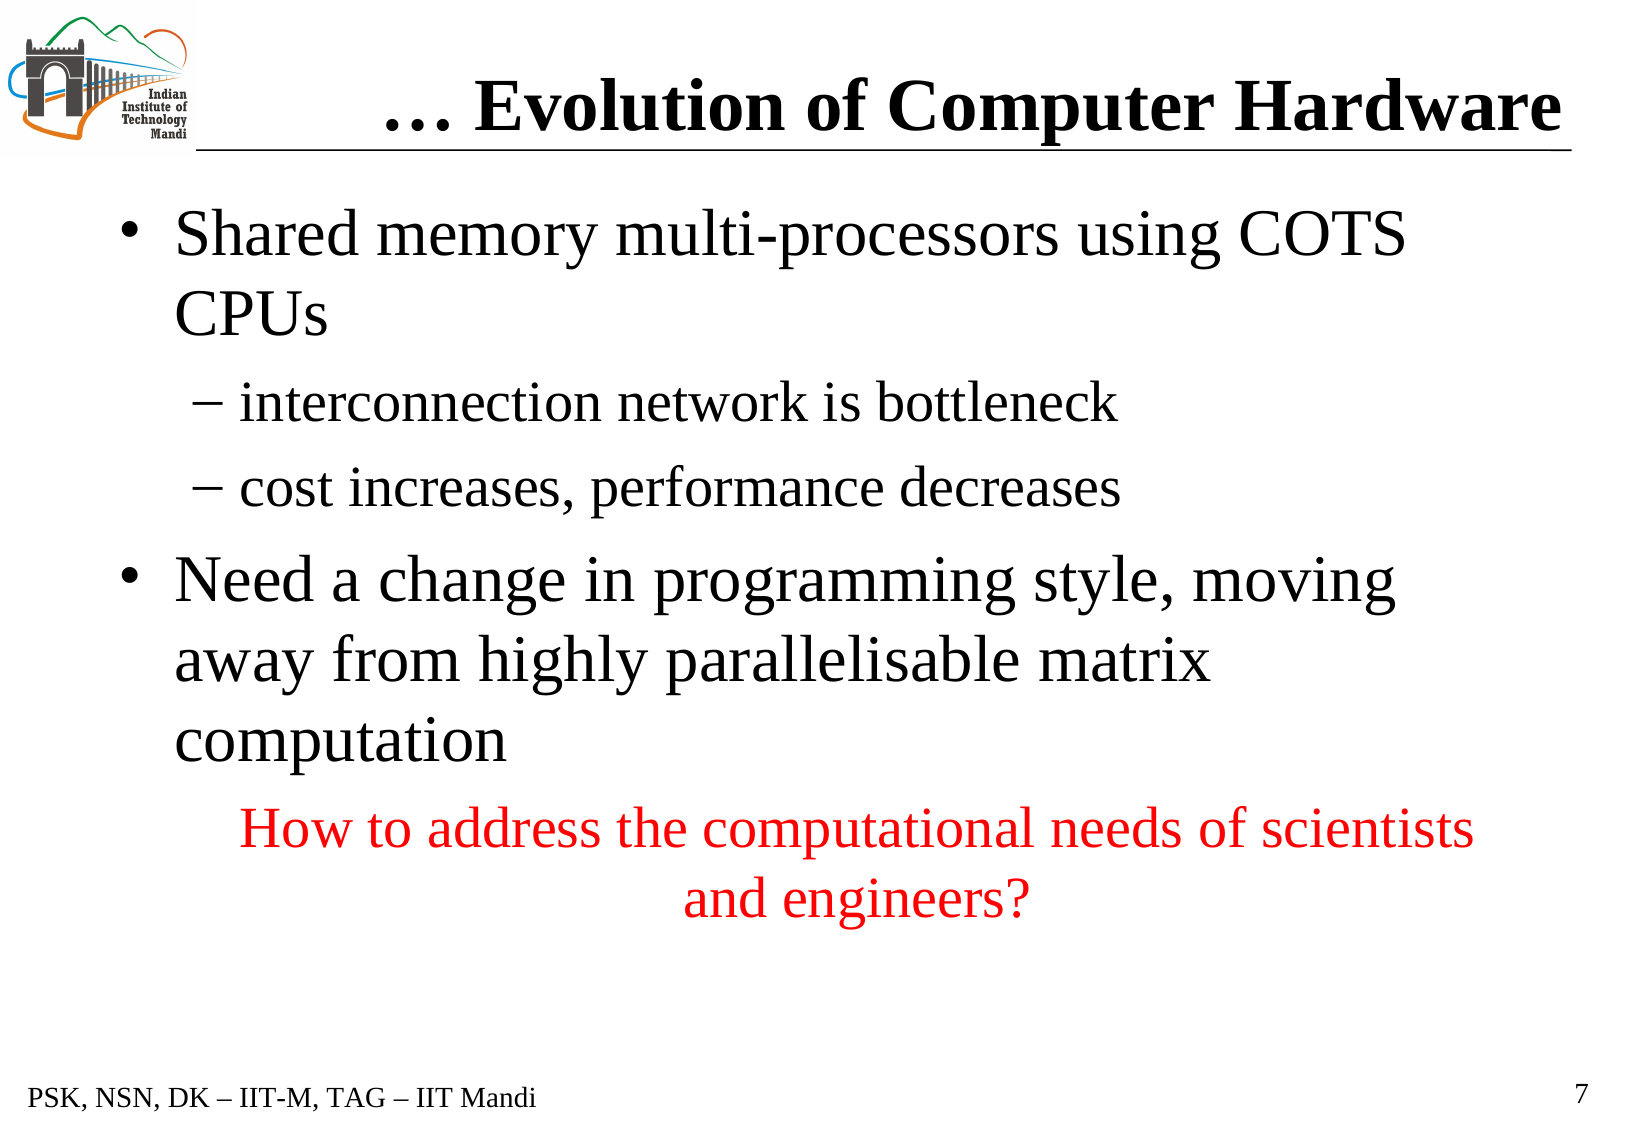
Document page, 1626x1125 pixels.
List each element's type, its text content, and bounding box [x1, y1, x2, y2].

title … Evolution of Computer Hardware [60, 36, 1564, 165]
list Shared memory multi-processors using COTS CPUs interconnection network is bottleneck cost increases, performance decreases Need a change in programming style, moving away from highly parallelisable matrix computation How to address the computational needs of scientists and engineers? [118, 188, 1524, 1025]
picture [1, 0, 196, 156]
